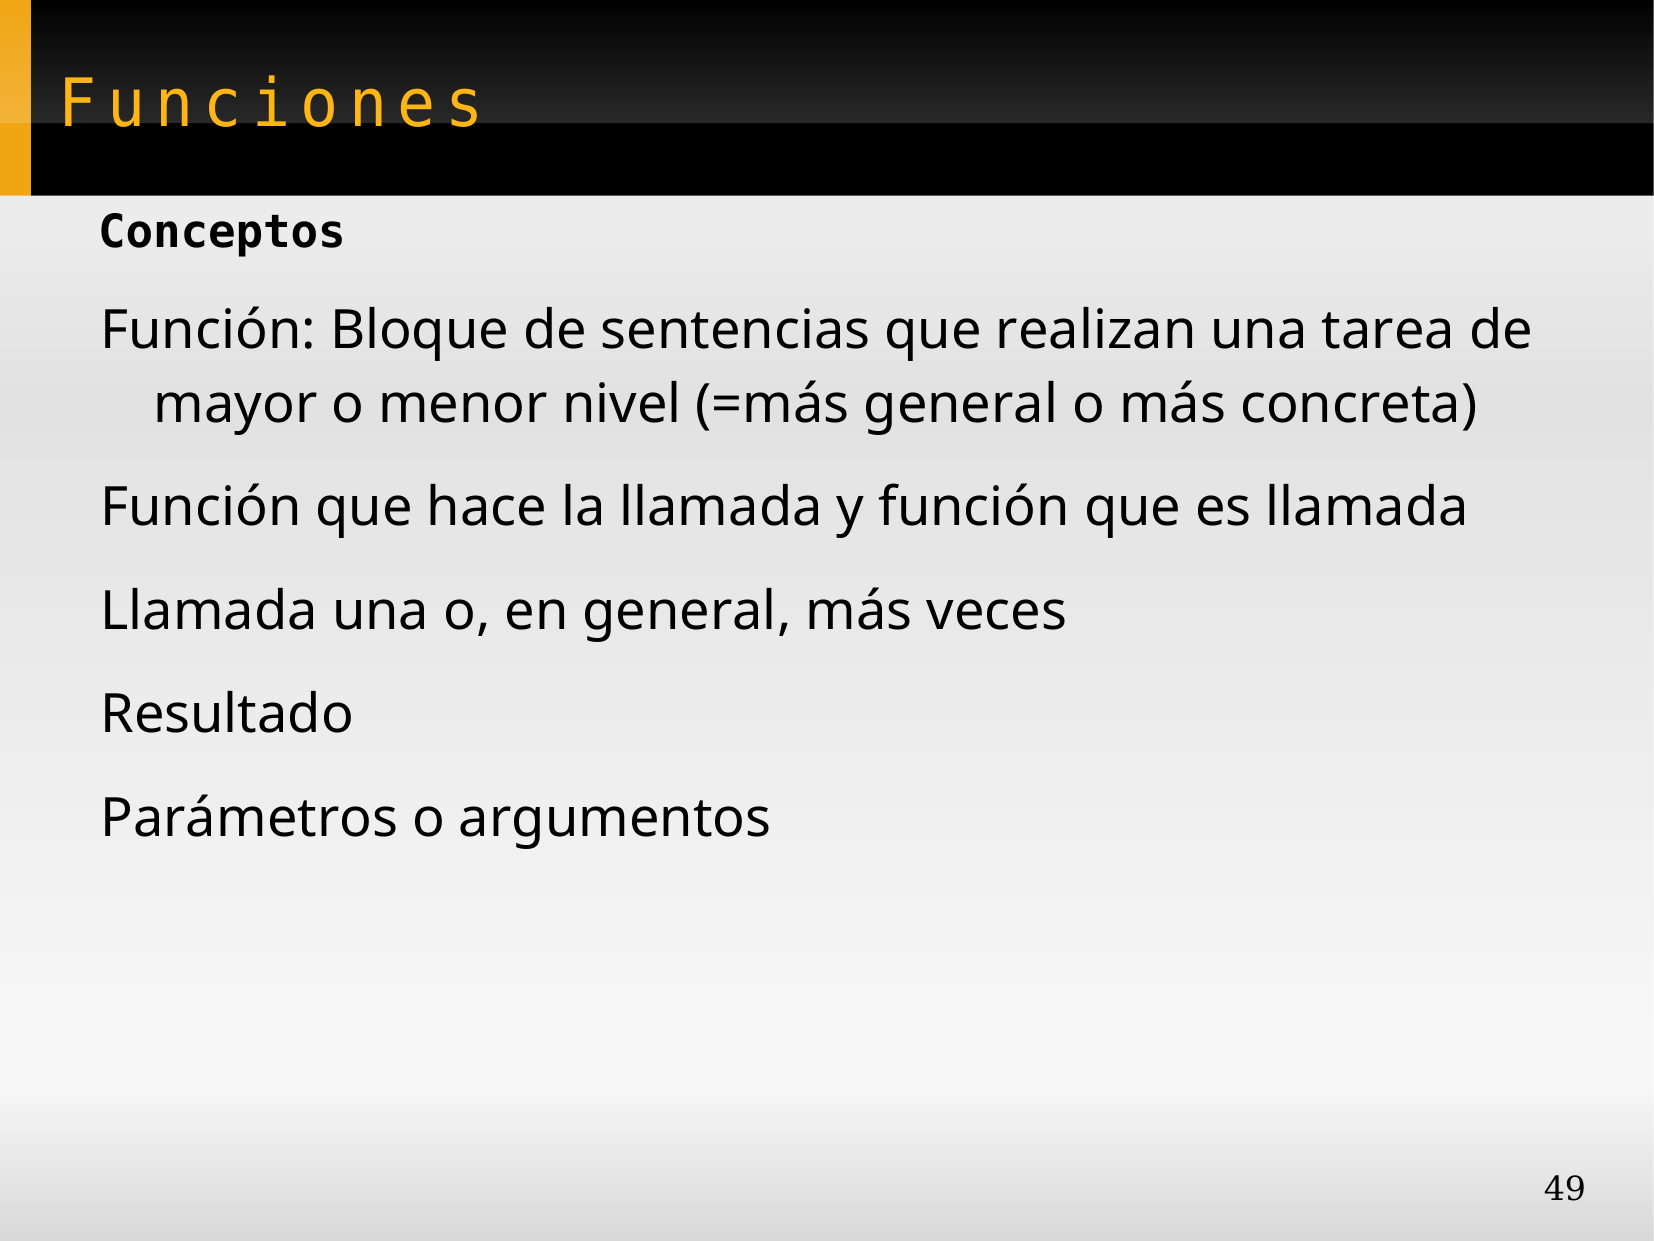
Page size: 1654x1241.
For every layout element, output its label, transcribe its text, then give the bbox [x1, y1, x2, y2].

picture [0, 0, 1654, 1241]
text_box Conceptos [83, 197, 361, 266]
title Funciones [59, 29, 1595, 178]
list Función: Bloque de sentencias que realizan una tarea de mayor o menor nivel (=más general o más concreta) Función que hace la llamada y función que es llamada Llamada una o, en general, más veces Resultado Parámetros o argumentos [82, 290, 1571, 1109]
